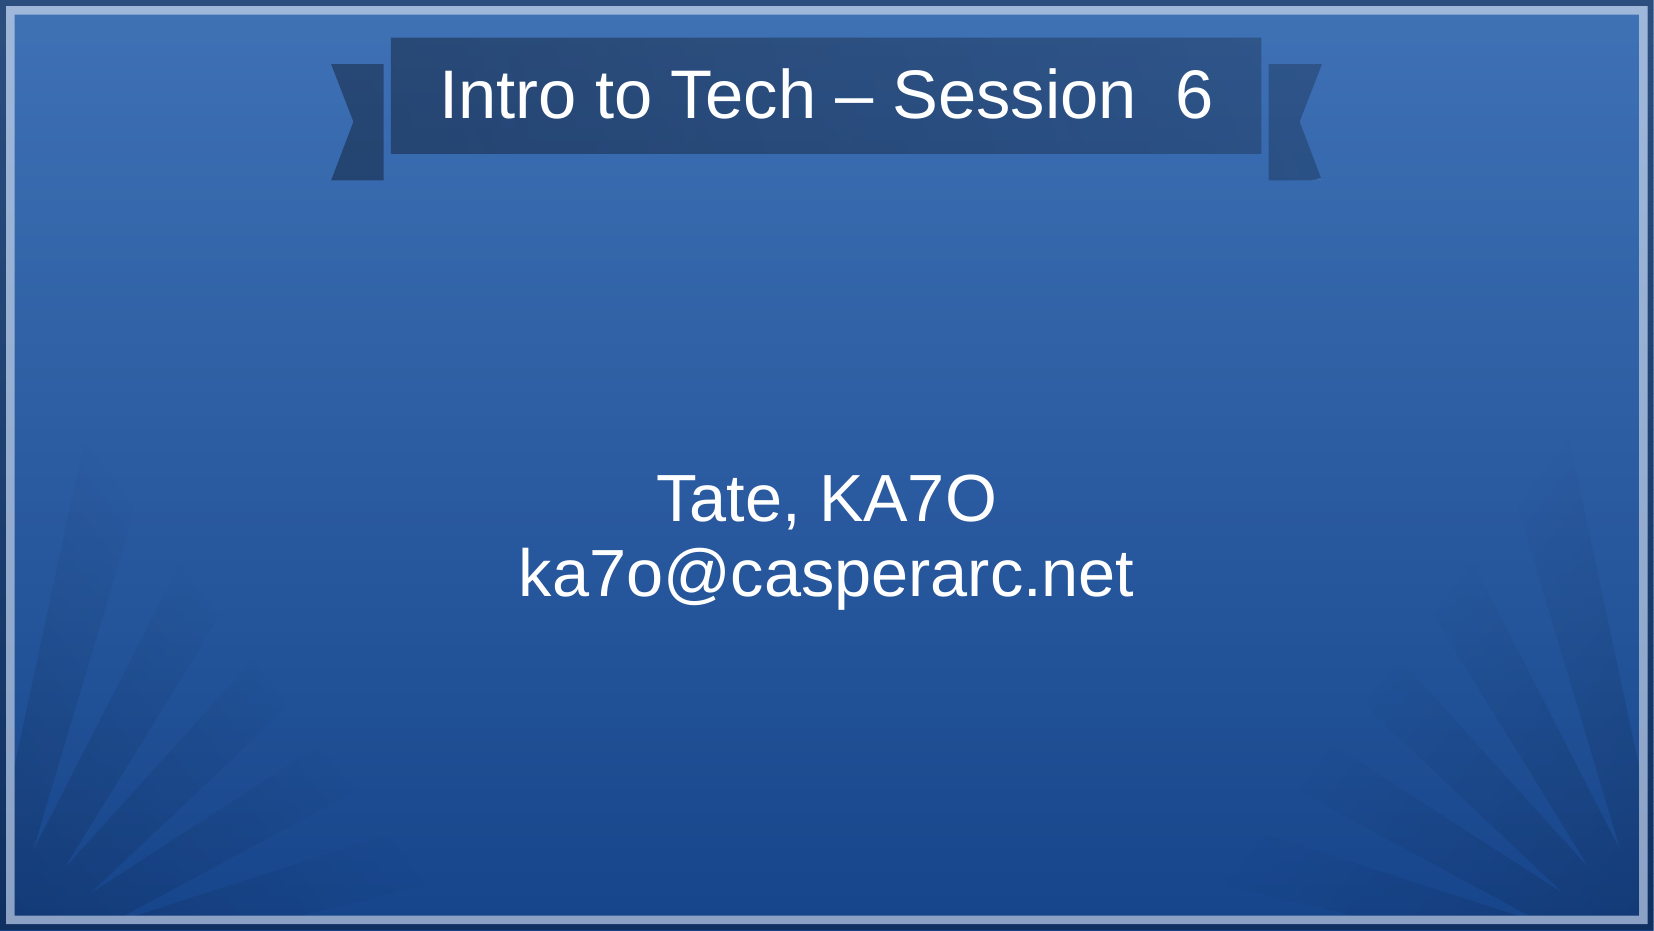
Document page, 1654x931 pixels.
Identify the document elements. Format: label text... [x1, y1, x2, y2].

title Intro to Tech – Session 6 [389, 35, 1264, 154]
subtitle Tate, KA7O ka7o@casperarc.net [82, 224, 1571, 848]
